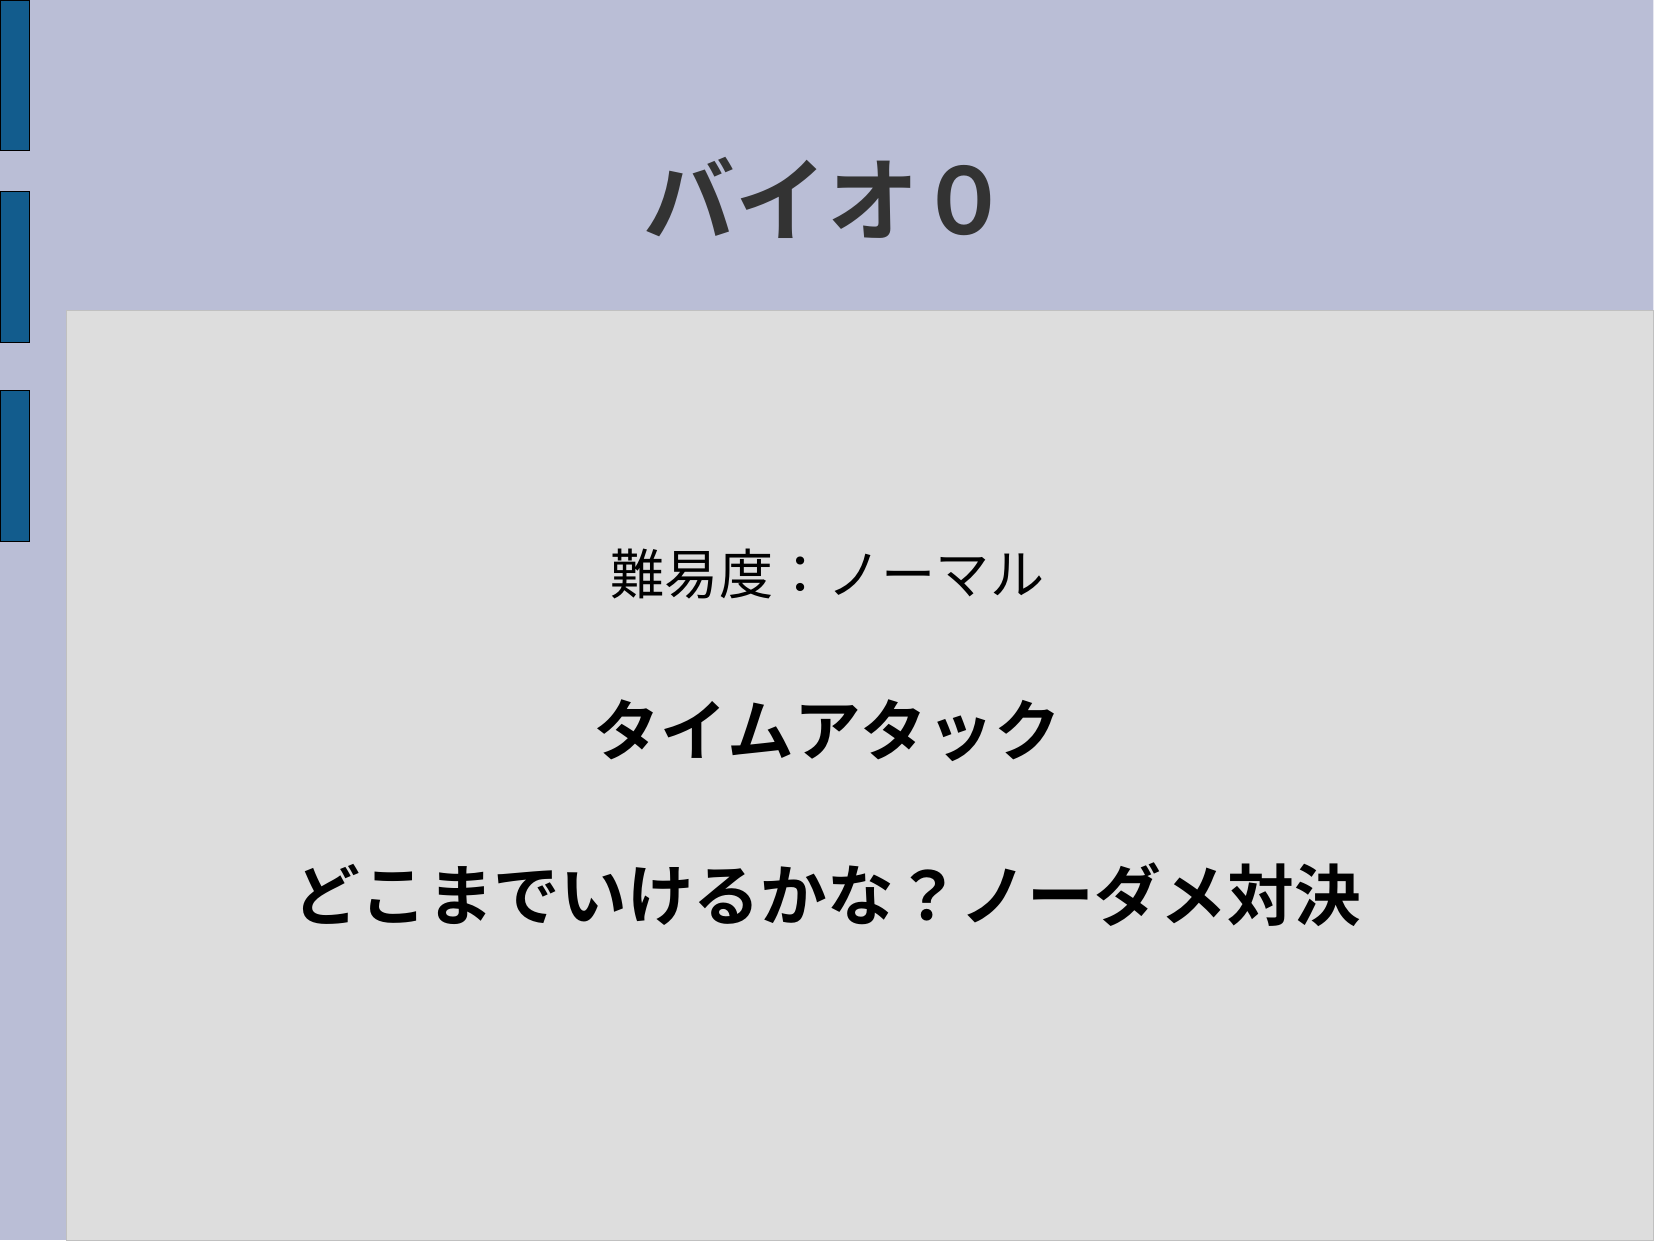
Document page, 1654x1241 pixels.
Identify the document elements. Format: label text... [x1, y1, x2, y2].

title バイオ０ [121, 91, 1534, 299]
subtitle 難易度：ノーマル タイムアタック どこまでいけるかな？ノーダメ対決 [121, 344, 1534, 1127]
